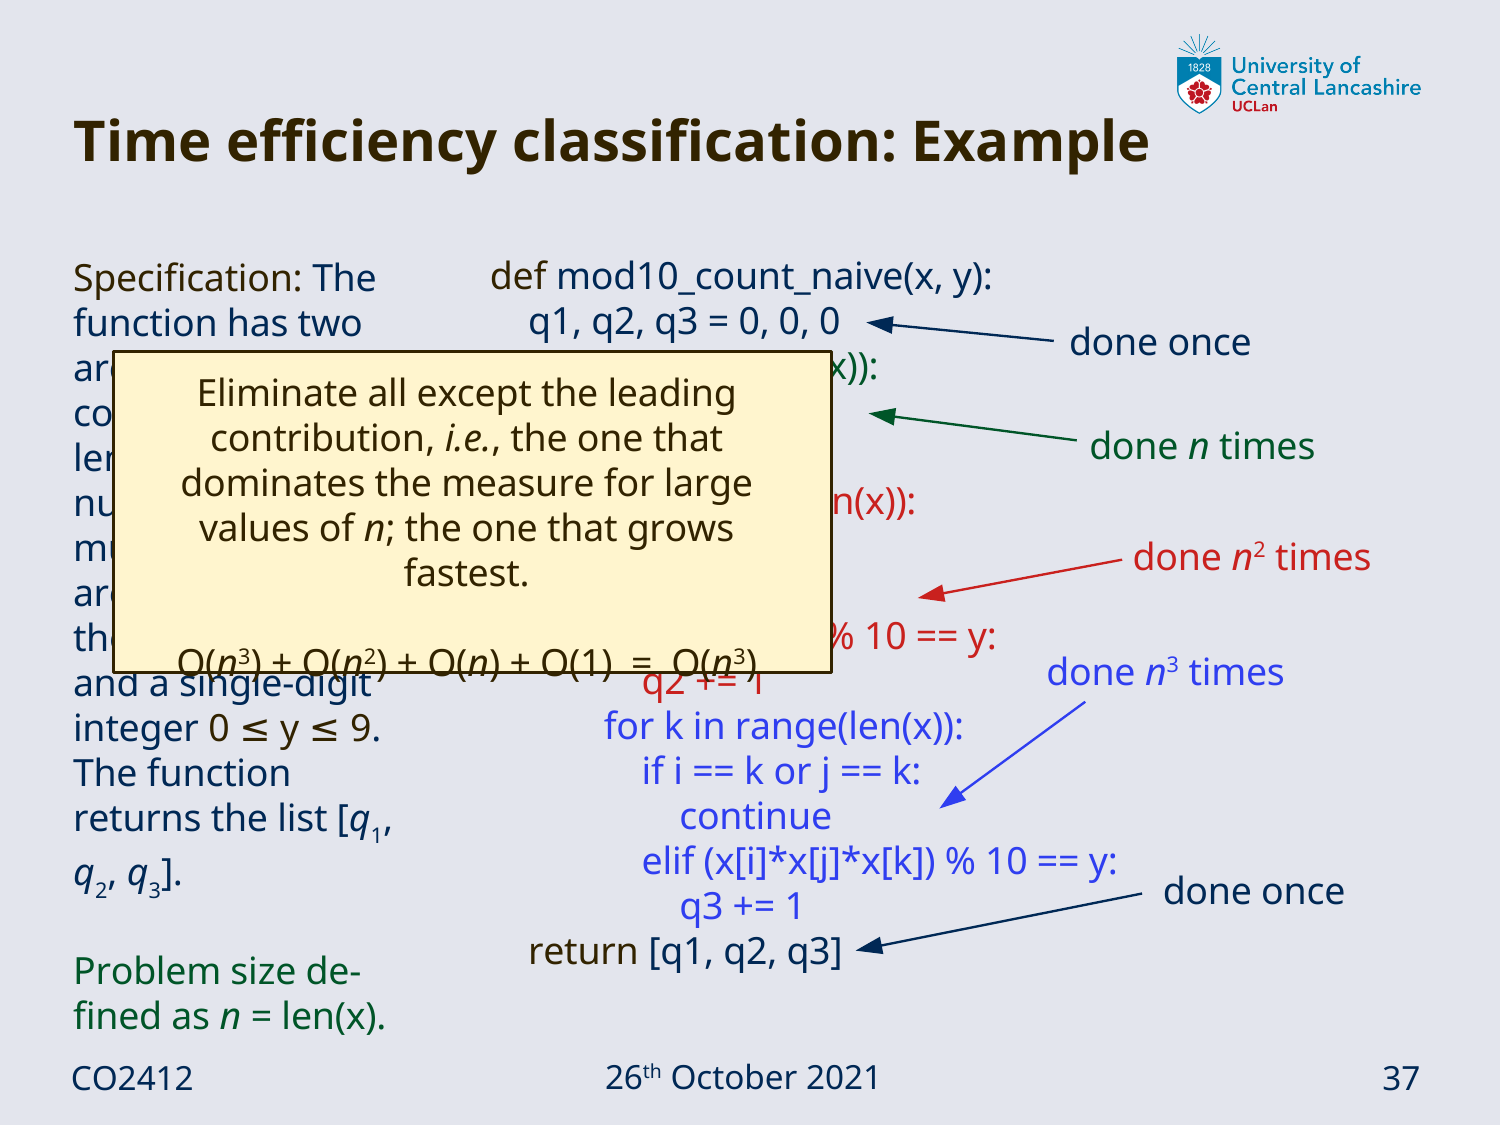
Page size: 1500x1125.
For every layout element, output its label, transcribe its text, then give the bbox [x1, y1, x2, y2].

text_box [346, 658, 357, 673]
text_box [221, 658, 232, 673]
text_box done n2 times [1118, 525, 1387, 586]
text_box done once [1001, 310, 1320, 371]
title Time efficiency classification: Example [58, 93, 1475, 186]
text_box def mod10_count_naive(x, y): q1, q2, q3 = 0, 0, 0 for i in range(len(x)): if x[i] % 10 == y: q1 += 1 for j in range(len(x)): if i == j: continue elif (x[i]*x[j]) % 10 == y: q2 += 1 for k in range(len(x)): if i == k or j == k: continue elif (x[i]*x[j]*x[k]) % 10 == y: q3 += 1 return [q1, q2, q3] [475, 244, 1229, 980]
text_box Eliminate all except the leading contribution, i.e., the one that dominates the measure for large values of n; the one that grows fastest. O(n3) + O(n2) + O(n) + O(1) = O(n3) [118, 361, 815, 647]
text_box [546, 652, 563, 673]
text_box [433, 652, 450, 673]
text_box [113, 351, 832, 673]
text_box [472, 658, 483, 673]
text_box [307, 652, 324, 673]
text_box done n3 times [1031, 640, 1300, 701]
text_box [182, 652, 199, 673]
text_box done once [1095, 859, 1414, 920]
text_box [716, 658, 727, 673]
text_box done n times [1068, 414, 1337, 475]
text_box Specification: The function has two arguments, a list x containing n = len(x) integer numbers, where multiple elements are allowed to have the same value, and a single-digit integer 0 ≤ y ≤ 9. The function returns the list [q1, q2, q3]. Problem size de- fined as n = len(x). [58, 246, 437, 991]
text_box [677, 652, 694, 673]
picture [1177, 34, 1421, 93]
